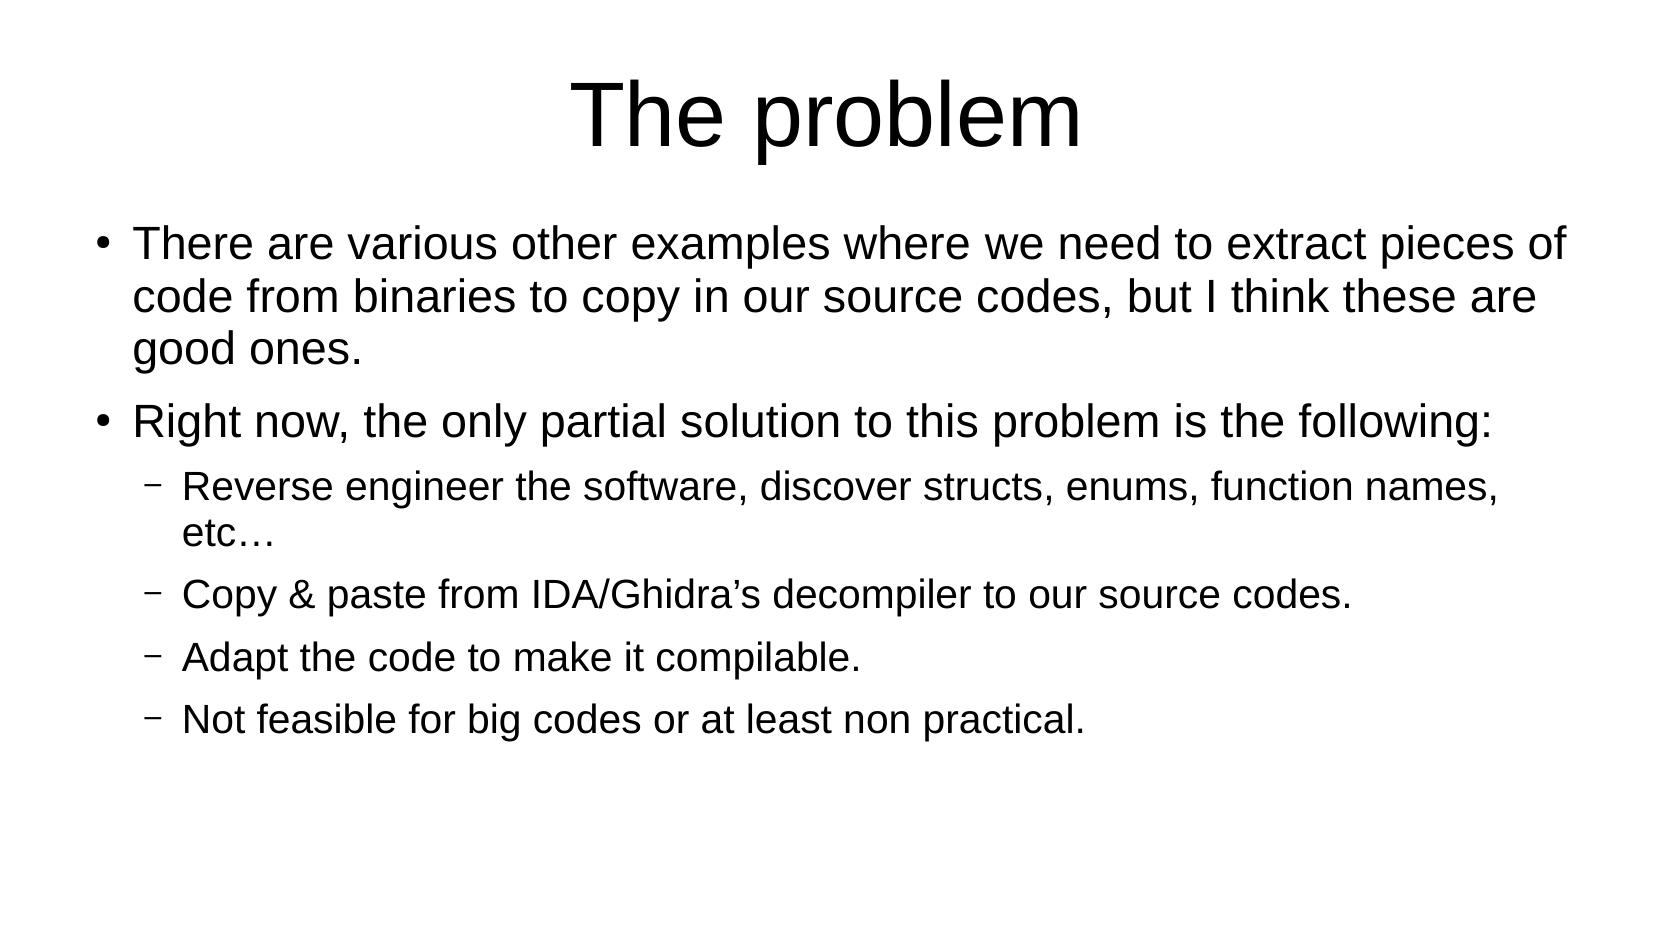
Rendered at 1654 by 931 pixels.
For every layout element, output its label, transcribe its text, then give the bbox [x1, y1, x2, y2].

title The problem [82, 37, 1571, 193]
list There are various other examples where we need to extract pieces of code from binaries to copy in our source codes, but I think these are good ones. Right now, the only partial solution to this problem is the following: Reverse engineer the software, discover structs, enums, function names, etc… Copy & paste from IDA/Ghidra’s decompiler to our source codes. Adapt the code to make it compilable. Not feasible for big codes or at least non practical. [82, 217, 1571, 758]
